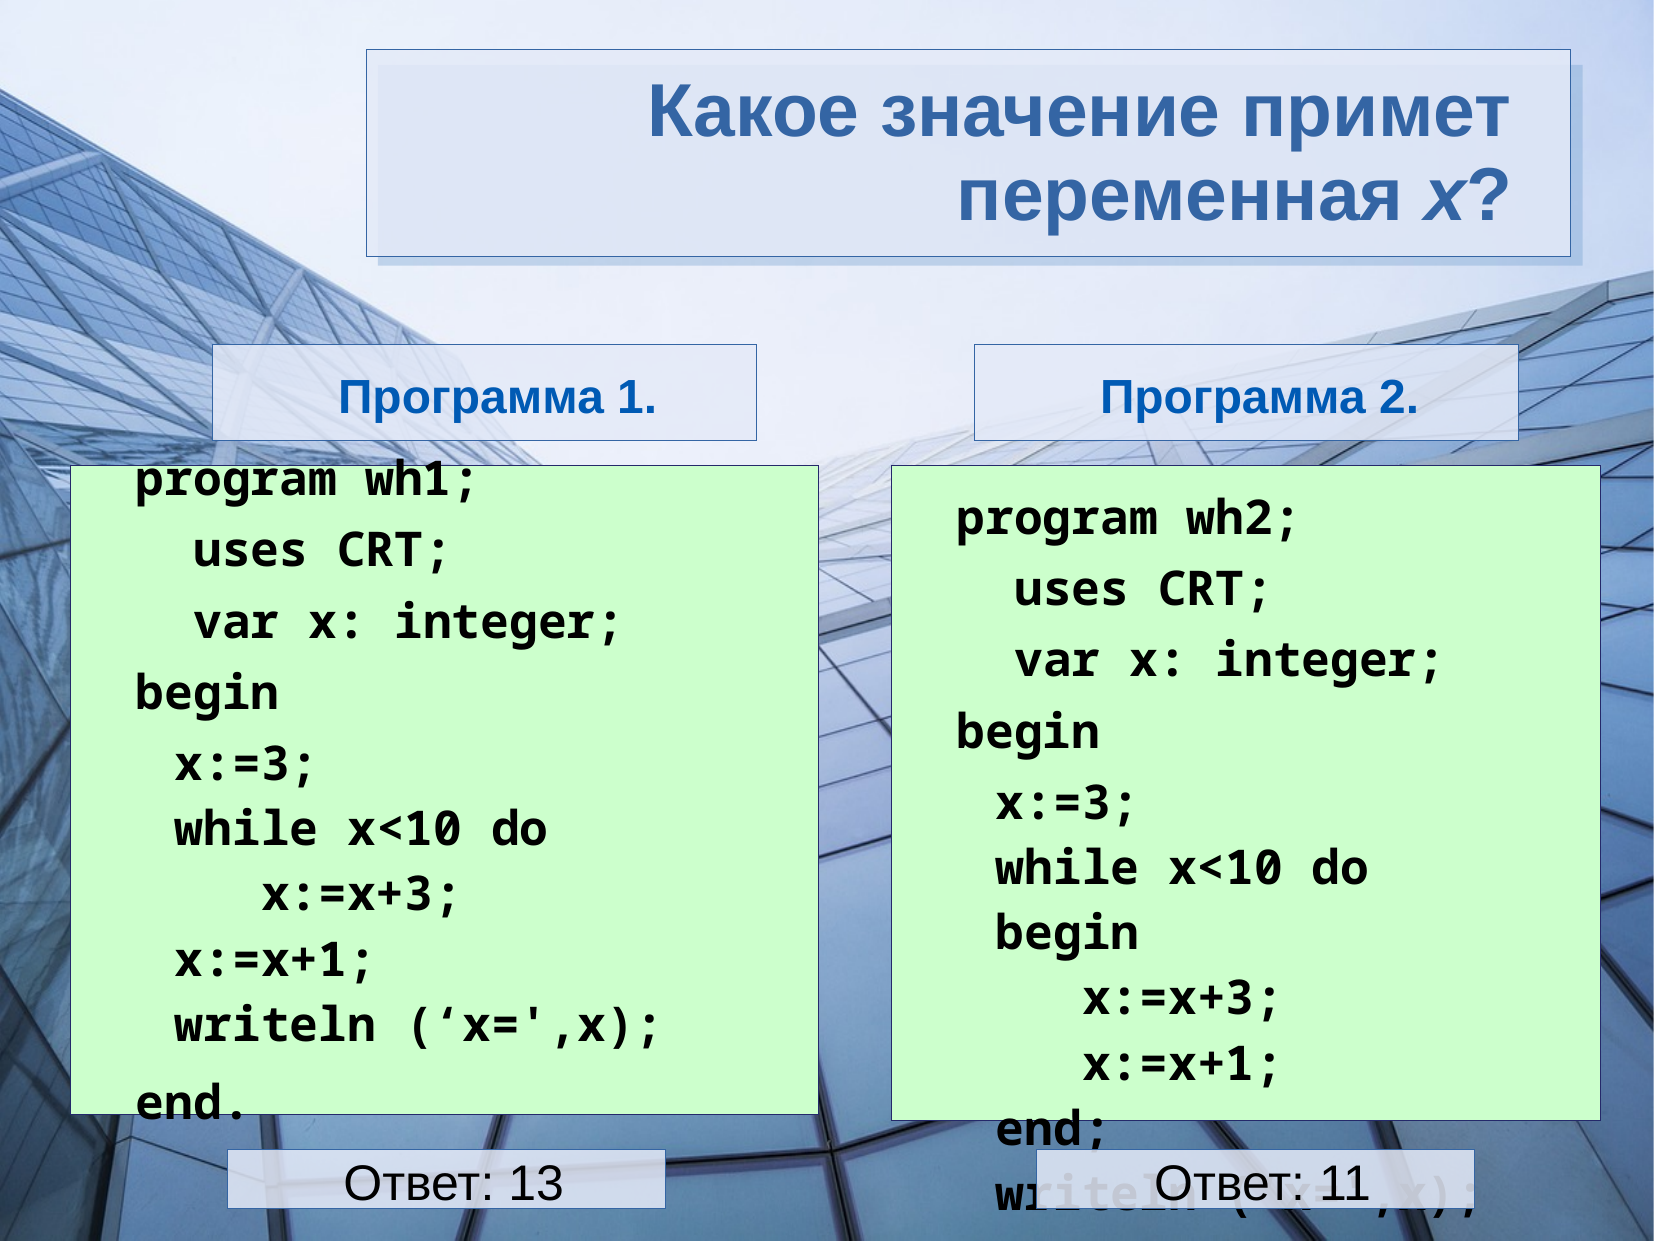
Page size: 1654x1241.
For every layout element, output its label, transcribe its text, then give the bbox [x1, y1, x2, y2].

text_box Ответ: 13 [227, 1149, 666, 1209]
text_box Программа 2. [974, 344, 1519, 441]
picture [0, 0, 1654, 1241]
text_box [377, 64, 1583, 266]
title Какое значение примет переменная х? [366, 49, 1571, 257]
text_box program wh2; uses CRT; var x: integer; begin x:=3; while x<10 do begin x:=x+3; x:=x+1; end; writeln (‘x=',x); end. [891, 465, 1601, 1121]
text_box Ответ: 11 [1036, 1149, 1475, 1209]
text_box Программа 1. [212, 344, 757, 441]
text_box program wh1; uses CRT; var x: integer; begin x:=3; while x<10 do x:=x+3; x:=x+1; writeln (‘x=',x); end. [70, 465, 819, 1115]
